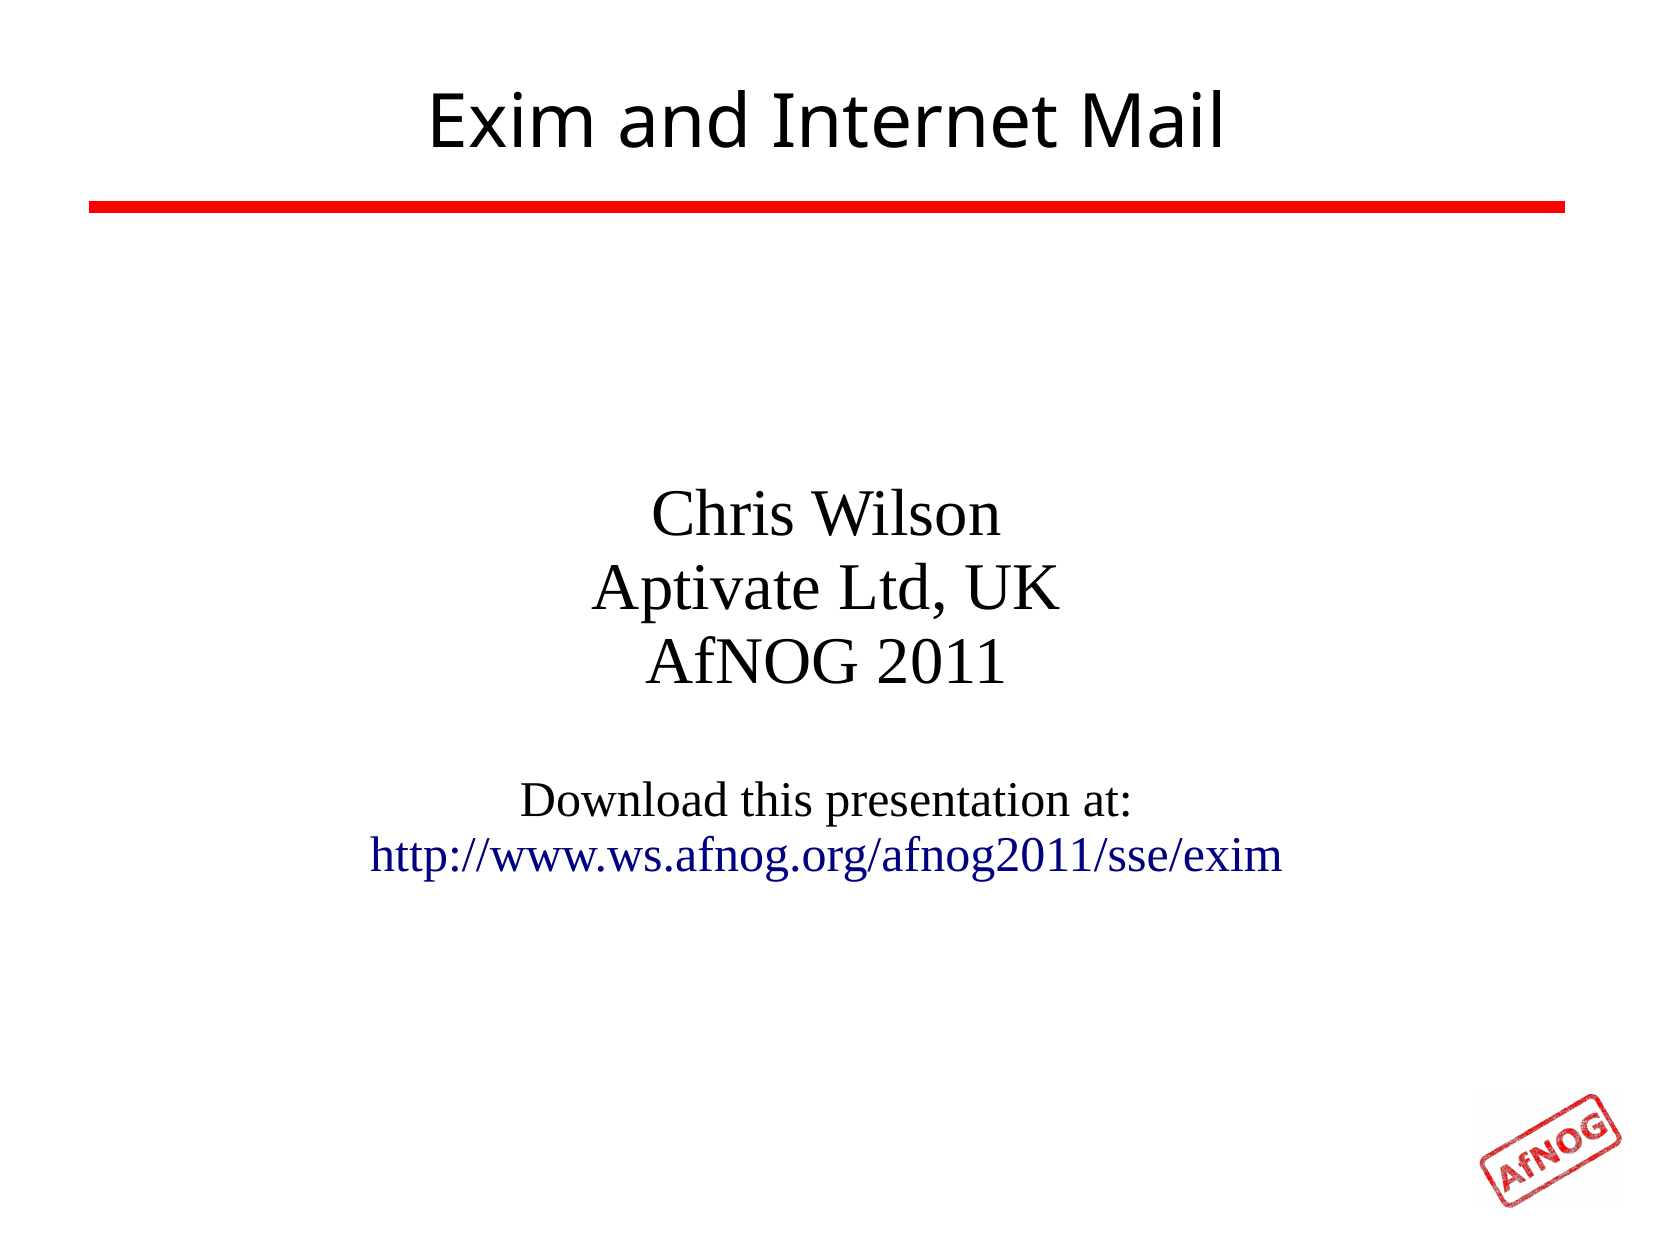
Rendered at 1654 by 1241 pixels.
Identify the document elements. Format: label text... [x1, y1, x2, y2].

subtitle Chris Wilson Aptivate Ltd, UK AfNOG 2011 Download this presentation at: http://www.ws.afnog.org/afnog2011/sse/exim [82, 236, 1571, 1123]
picture [1476, 1090, 1625, 1211]
title Exim and Internet Mail [88, 29, 1565, 207]
